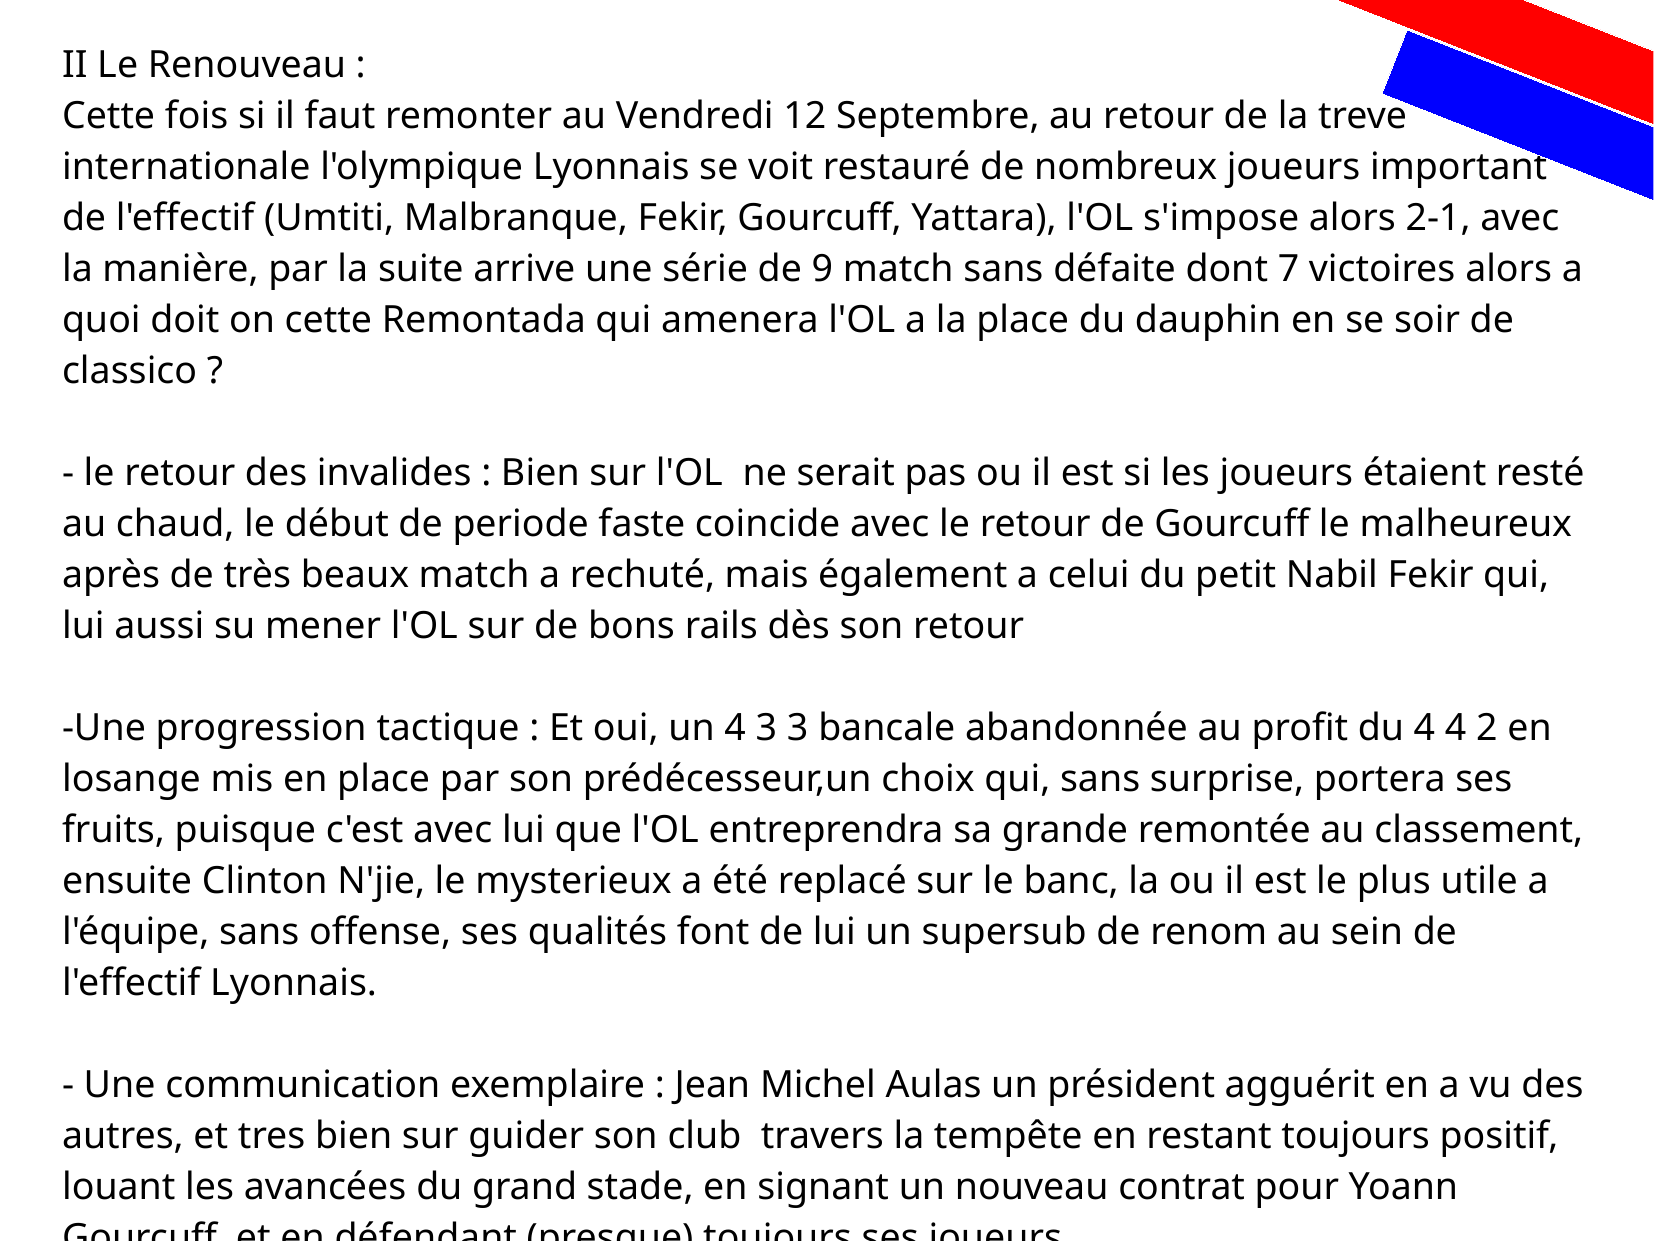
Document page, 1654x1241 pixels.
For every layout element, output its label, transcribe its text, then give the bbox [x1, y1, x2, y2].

text_box [1336, 0, 1654, 201]
text_box II Le Renouveau : Cette fois si il faut remonter au Vendredi 12 Septembre, au retour de la treve internationale l'olympique Lyonnais se voit restauré de nombreux joueurs important de l'effectif (Umtiti, Malbranque, Fekir, Gourcuff, Yattara), l'OL s'impose alors 2-1, avec la manière, par la suite arrive une série de 9 match sans défaite dont 7 victoires alors a quoi doit on cette Remontada qui amenera l'OL a la place du dauphin en se soir de classico ? - le retour des invalides : Bien sur l'OL ne serait pas ou il est si les joueurs étaient resté au chaud, le début de periode faste coincide avec le retour de Gourcuff le malheureux après de très beaux match a rechuté, mais également a celui du petit Nabil Fekir qui, lui aussi su mener l'OL sur de bons rails dès son retour -Une progression tactique : Et oui, un 4 3 3 bancale abandonnée au profit du 4 4 2 en losange mis en place par son prédécesseur,un choix qui, sans surprise, portera ses fruits, puisque c'est avec lui que l'OL entreprendra sa grande remontée au classement, ensuite Clinton N'jie, le mysterieux a été replacé sur le banc, la ou il est le plus utile a l'équipe, sans offense, ses qualités font de lui un supersub de renom au sein de l'effectif Lyonnais. - Une communication exemplaire : Jean Michel Aulas un président agguérit en a vu des autres, et tres bien sur guider son club travers la tempête en restant toujours positif, louant les avancées du grand stade, en signant un nouveau contrat pour Yoann Gourcuff, et en défendant (presque) toujours ses joueurs. [47, 29, 1607, 1241]
